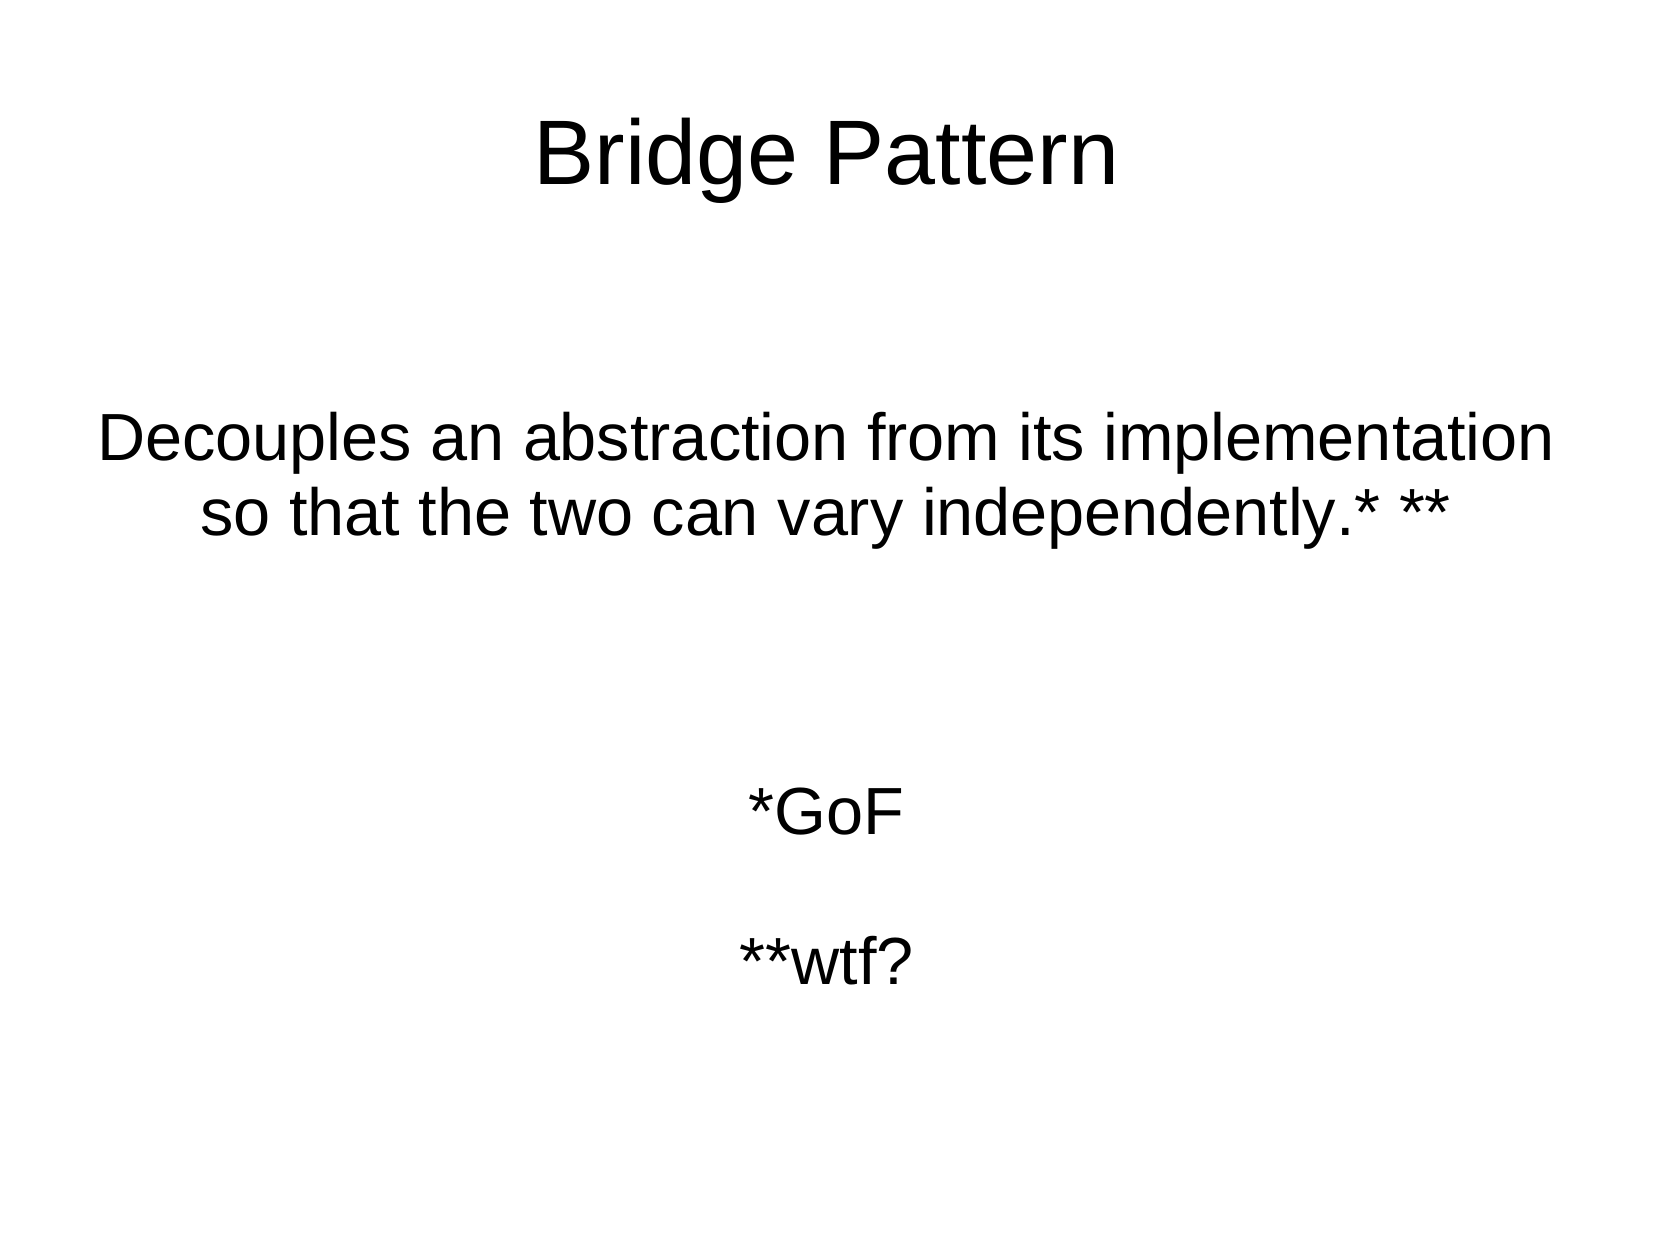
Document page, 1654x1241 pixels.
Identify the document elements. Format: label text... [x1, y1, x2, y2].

subtitle Decouples an abstraction from its implementation so that the two can vary independently.* ** *GoF **wtf? [82, 297, 1571, 1102]
title Bridge Pattern [82, 56, 1571, 250]
